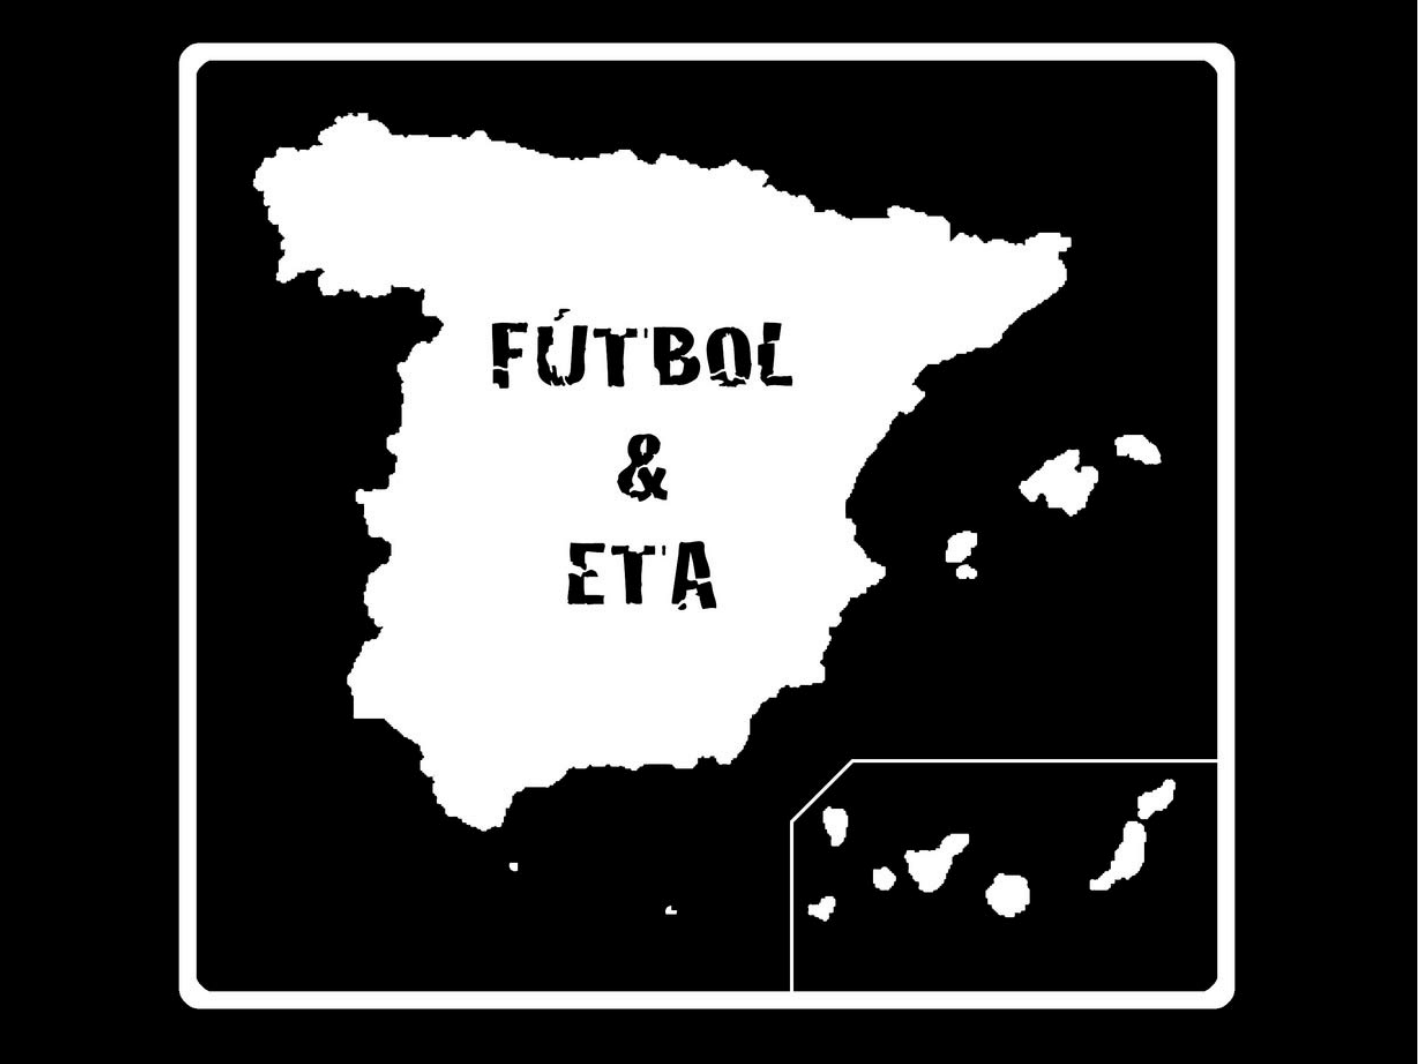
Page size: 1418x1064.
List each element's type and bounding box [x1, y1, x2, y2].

picture [116, 0, 1298, 1059]
